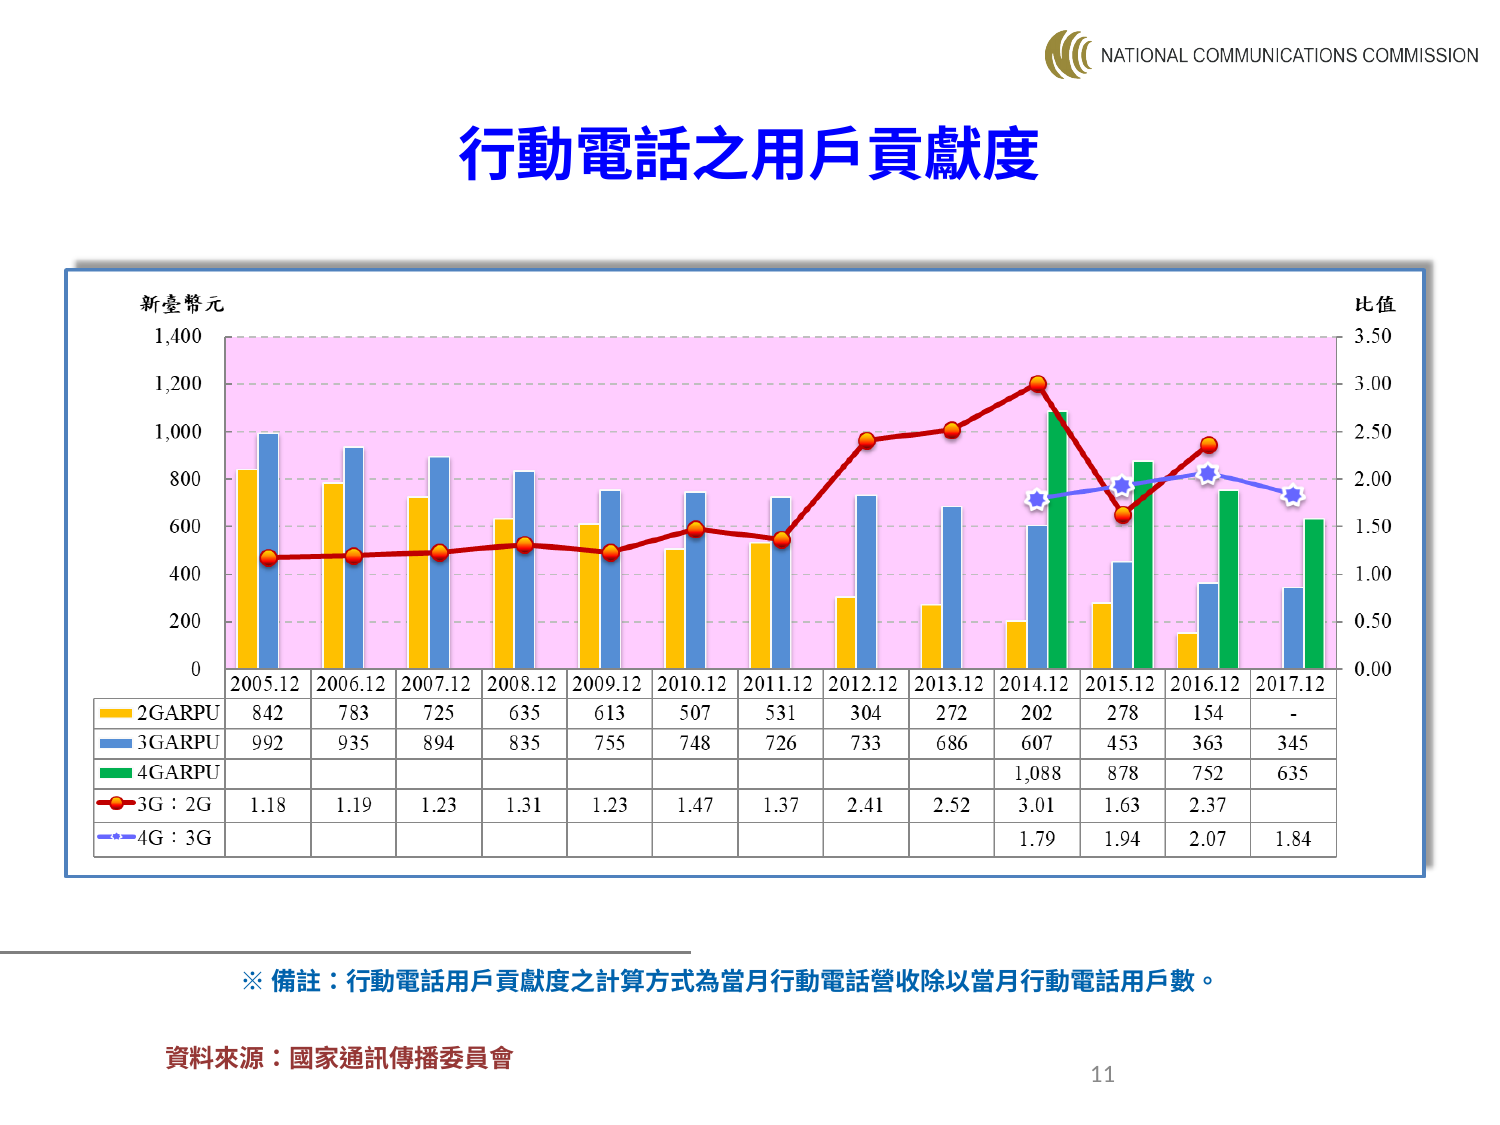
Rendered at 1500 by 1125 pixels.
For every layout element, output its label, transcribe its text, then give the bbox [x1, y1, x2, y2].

text_box 11 [1074, 1042, 1426, 1103]
picture [1045, 30, 1479, 79]
picture [64, 253, 1440, 878]
text_box ※備註：行動電話用戶貢獻度之計算方式為當月行動電話營收除以當月行動電話用戶數。 [0, 952, 1424, 1004]
text_box 行動電話之用戶貢獻度 [0, 90, 1500, 216]
text_box 資料來源：國家通訊傳播委員會 [0, 1035, 703, 1081]
